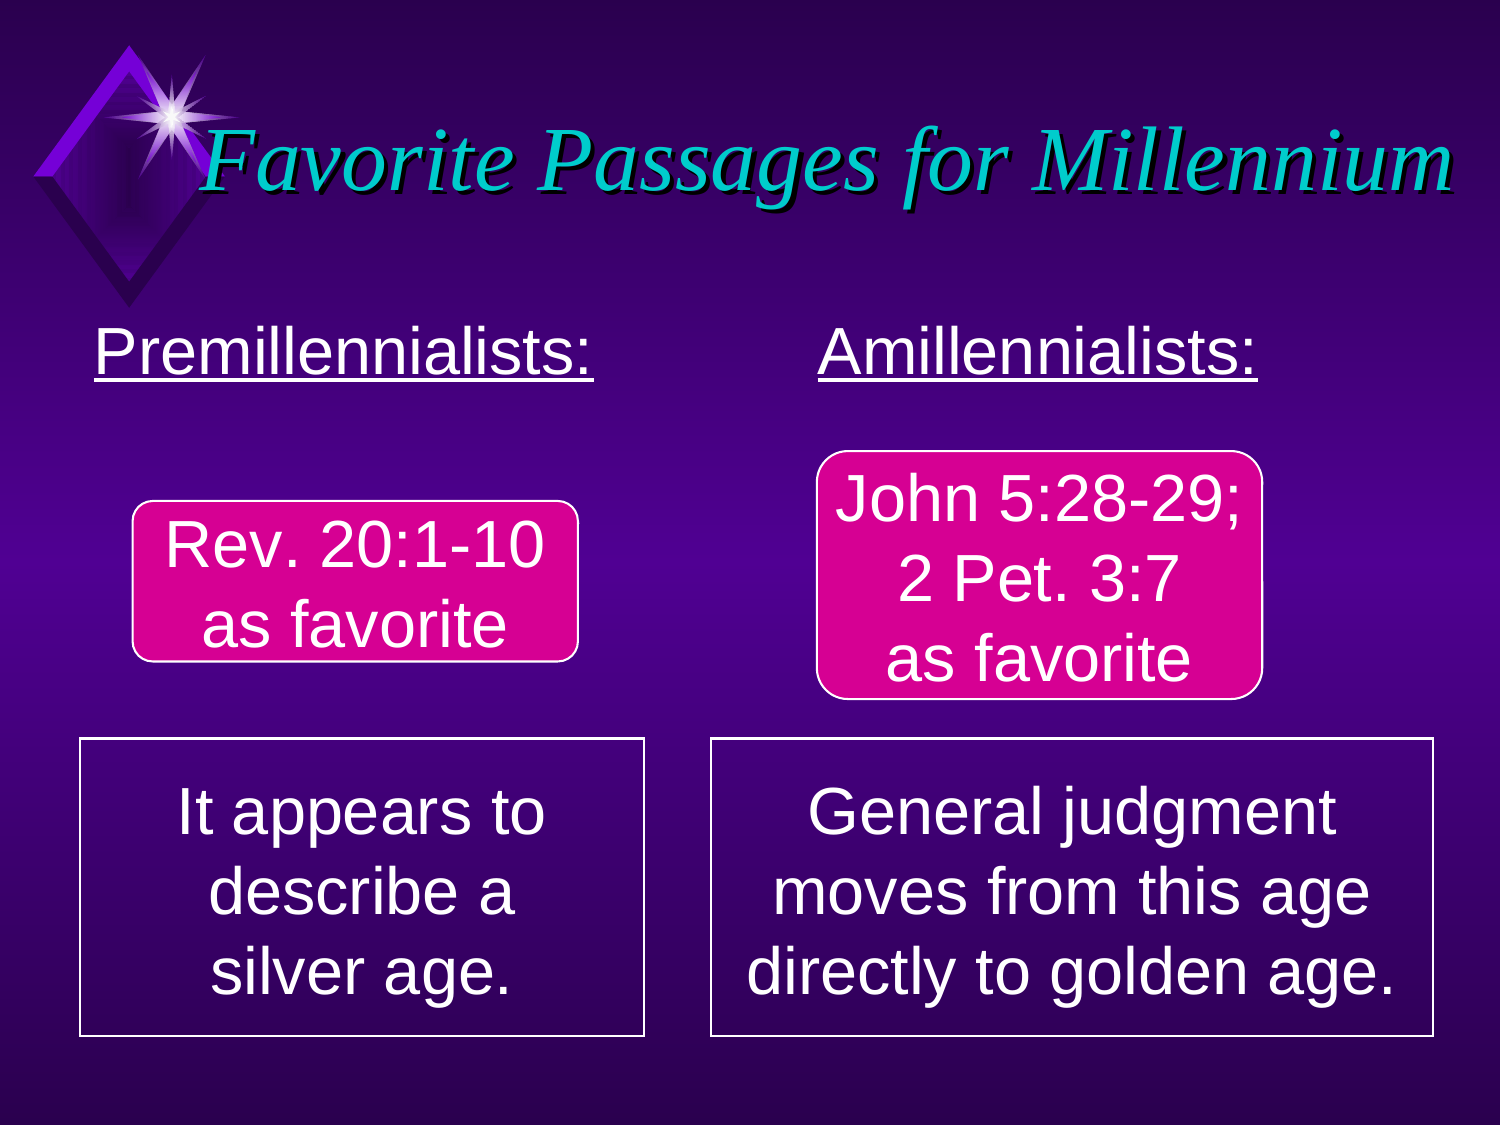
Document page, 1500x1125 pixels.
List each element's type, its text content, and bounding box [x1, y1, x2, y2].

title Favorite Passages for Millennium [184, 68, 1488, 250]
text_box John 5:28-29; 2 Pet. 3:7 as favorite [816, 451, 1263, 700]
text_box Premillennialists: [78, 299, 645, 396]
text_box Amillennialists: [802, 299, 1369, 396]
text_box Rev. 20:1-10 as favorite [132, 500, 578, 662]
text_box General judgment moves from this age directly to golden age. [711, 738, 1434, 1037]
text_box It appears to describe a silver age. [79, 738, 644, 1037]
